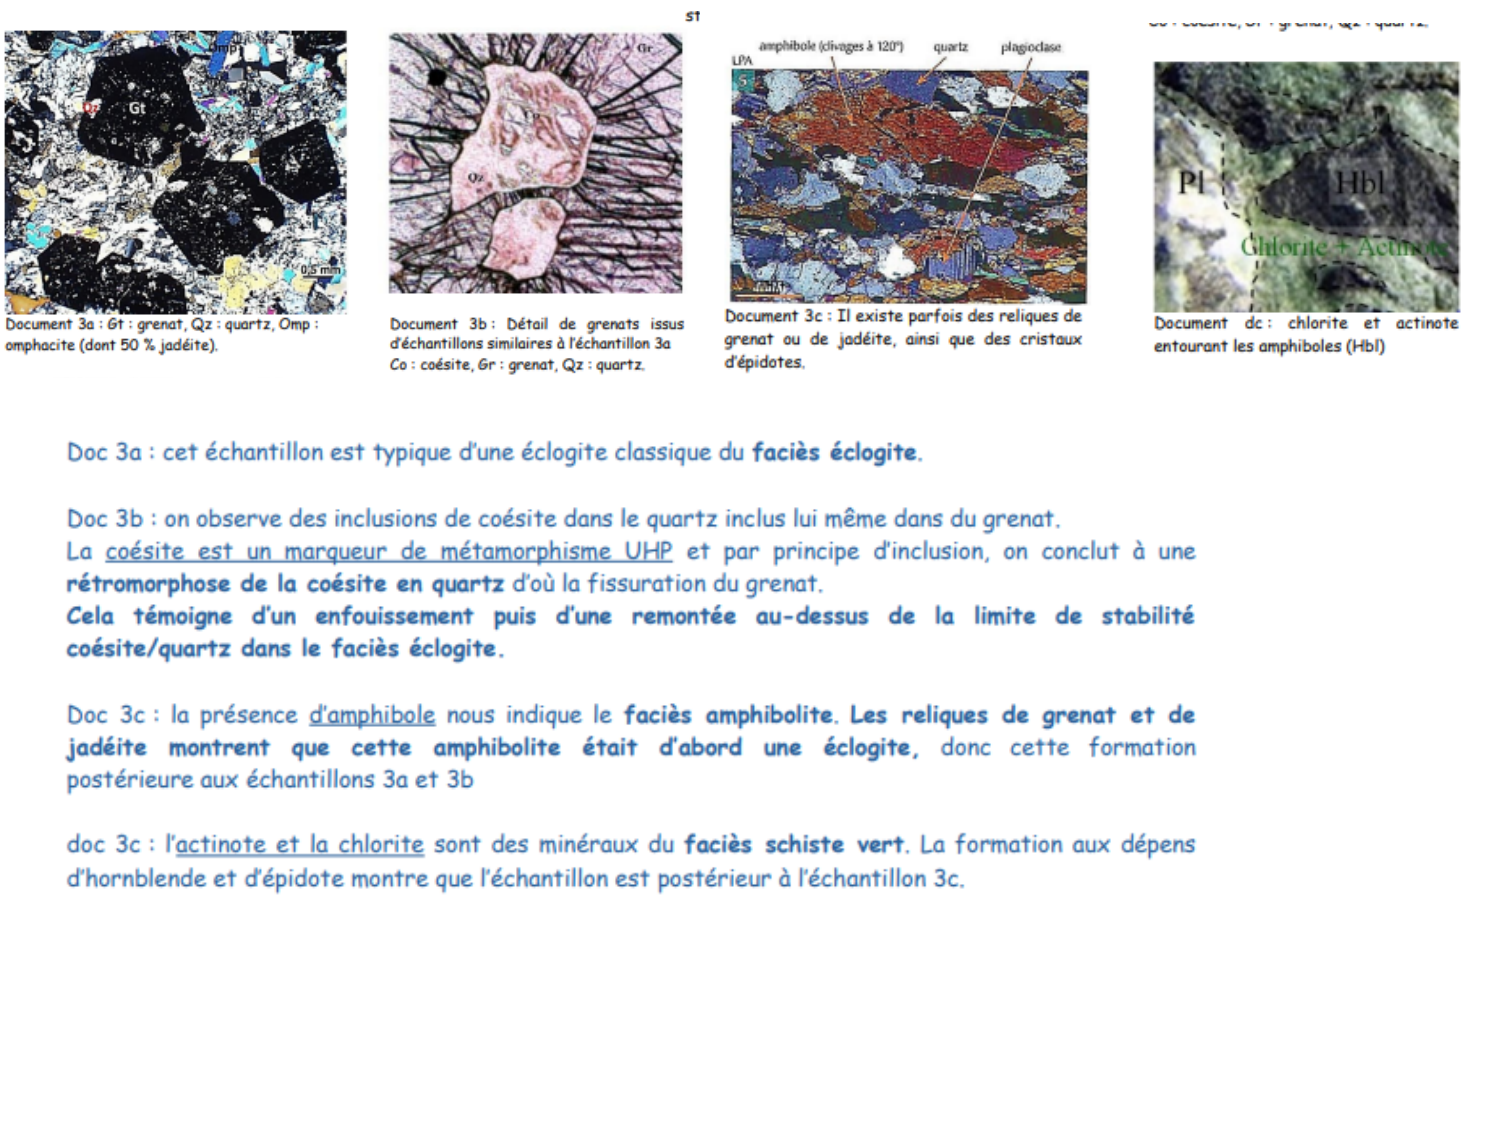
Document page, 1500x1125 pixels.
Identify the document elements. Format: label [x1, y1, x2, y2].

picture [708, 23, 1489, 378]
picture [0, 11, 700, 378]
picture [39, 428, 1229, 910]
